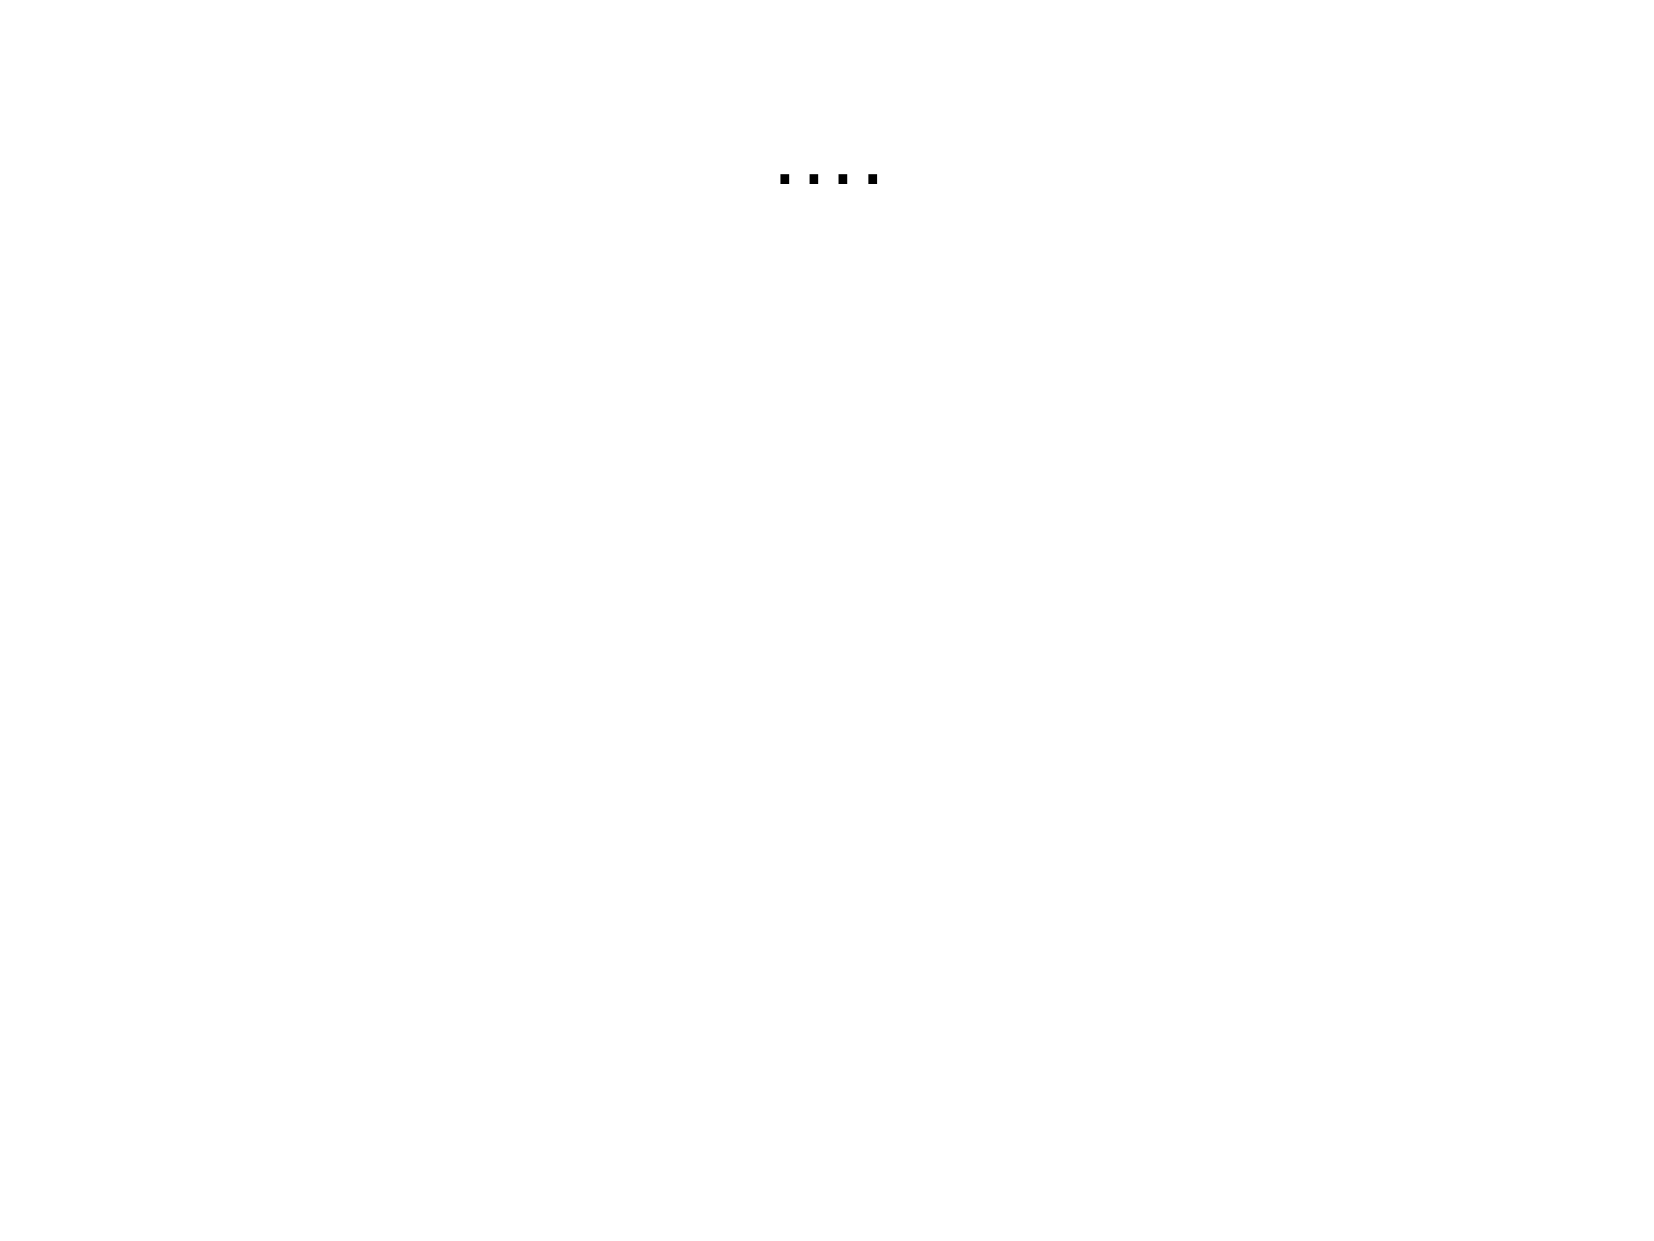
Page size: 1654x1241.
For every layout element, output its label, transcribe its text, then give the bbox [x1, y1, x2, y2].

title …. [82, 49, 1571, 257]
